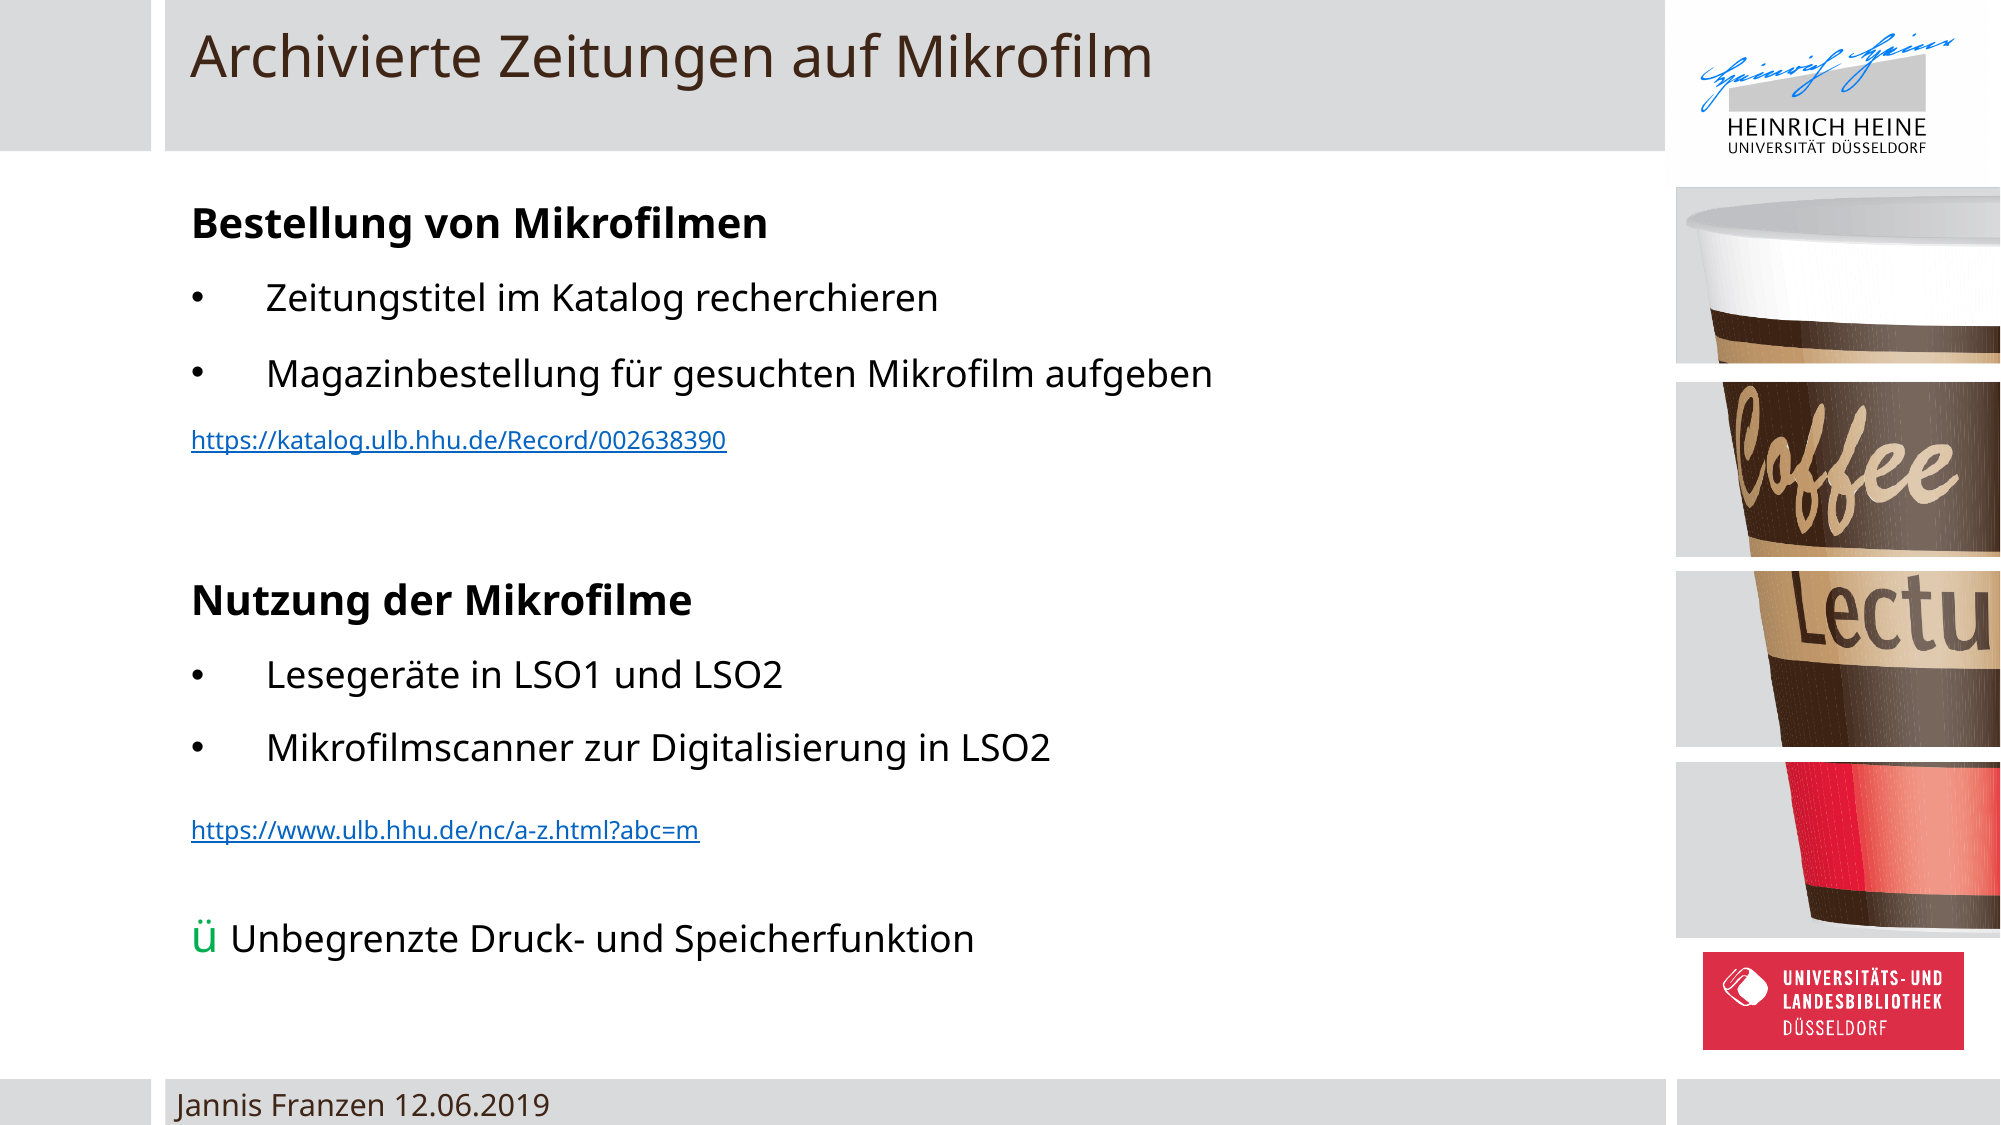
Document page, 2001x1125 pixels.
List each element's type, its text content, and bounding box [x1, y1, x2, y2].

text_box Jannis Franzen 12.06.2019 [176, 1080, 1654, 1123]
text_box Archivierte Zeitungen auf Mikrofilm [176, 7, 1654, 102]
text_box Bestellung von Mikrofilmen Zeitungstitel im Katalog recherchieren Magazinbestellung für gesuchten Mikrofilm aufgeben https://katalog.ulb.hhu.de/Record/002638390 Nutzung der Mikrofilme Lesegeräte in LSO1 und LSO2 Mikrofilmscanner zur Digitalisierung in LSO2 https://www.ulb.hhu.de/nc/a-z.html?abc=m ü Unbegrenzte Druck- und Speicherfunktion Einschränkung nach Medientyp Online/Printmedium (6500/1300 Titel) demonstrieren sowie nach Sprache [176, 189, 1654, 1001]
picture [1665, 0, 2001, 938]
